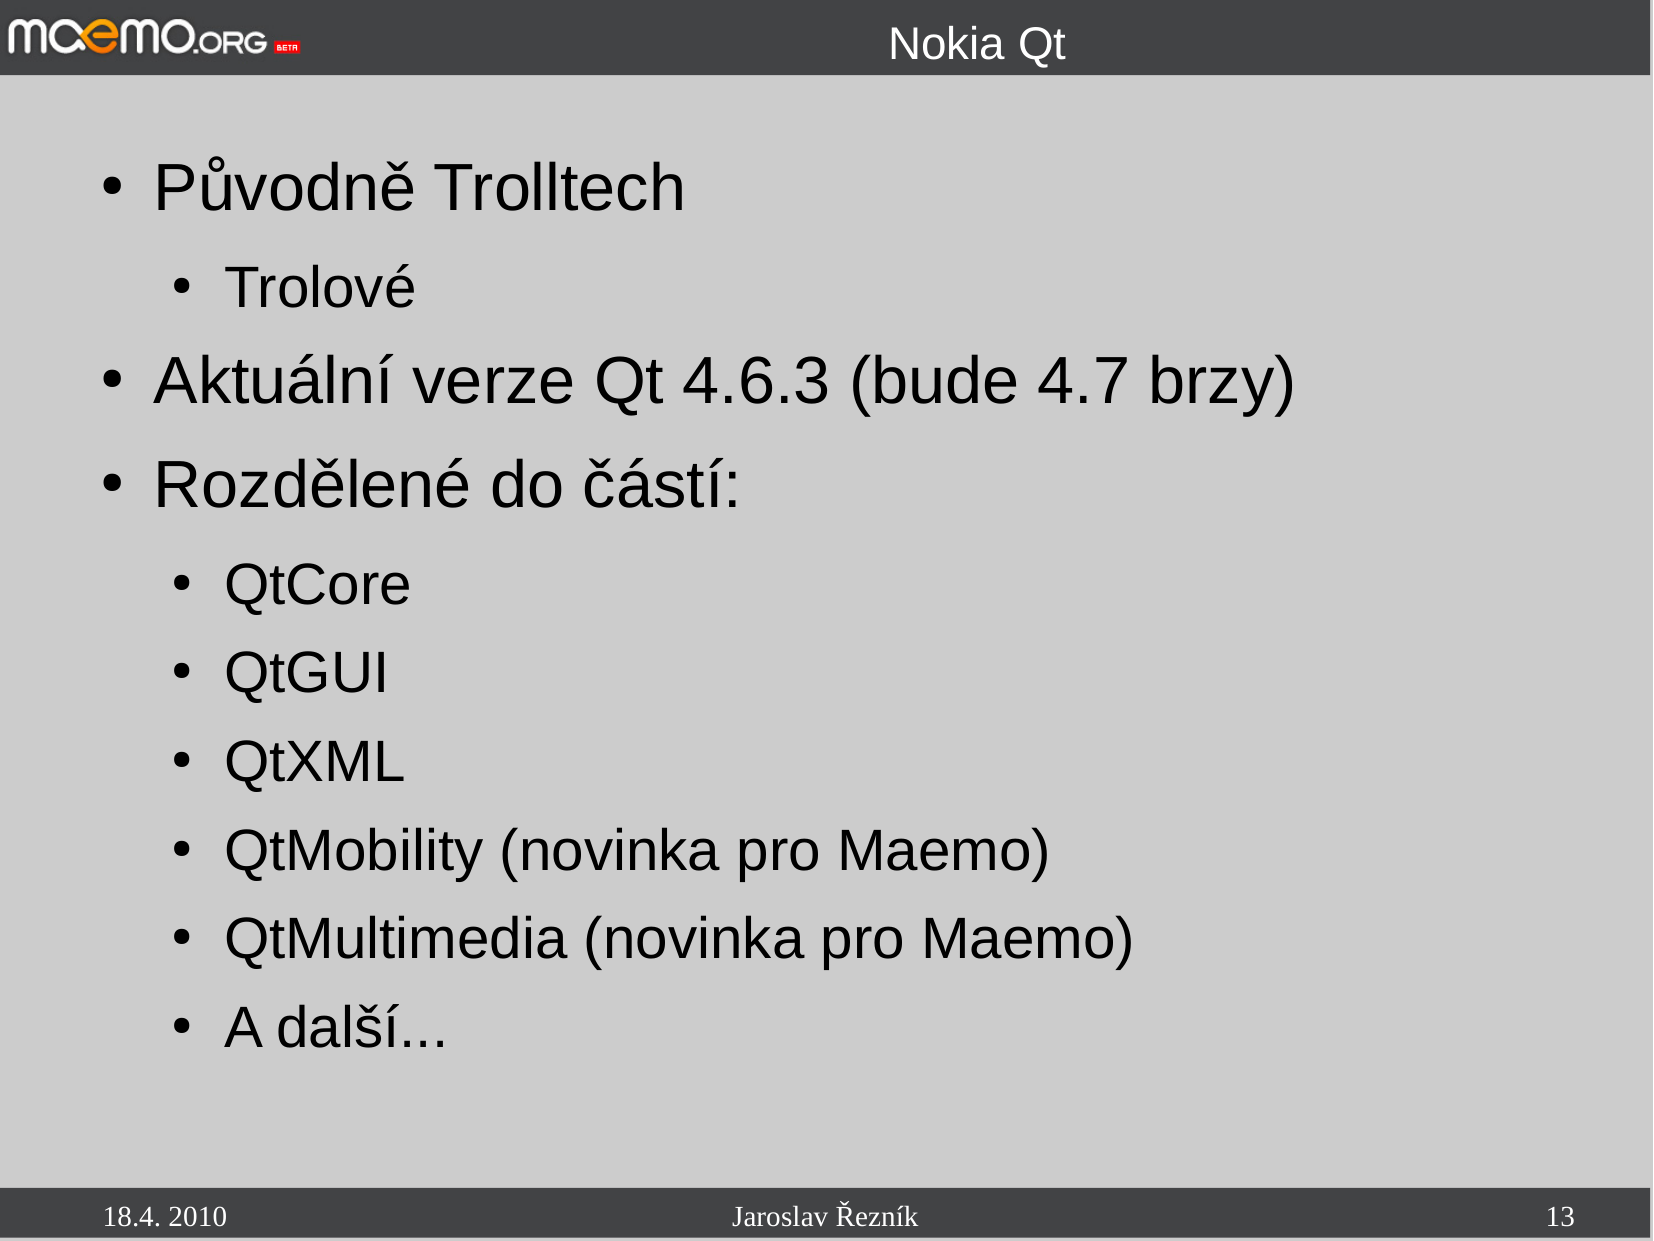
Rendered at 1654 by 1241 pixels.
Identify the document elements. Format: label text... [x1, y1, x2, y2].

picture [0, 0, 317, 64]
title Nokia Qt [379, 11, 1576, 76]
list Původně Trolltech Trolové Aktuální verze Qt 4.6.3 (bude 4.7 brzy) Rozdělené do částí: QtCore QtGUI QtXML QtMobility (novinka pro Maemo) QtMultimedia (novinka pro Maemo) A další... [82, 150, 1571, 1095]
